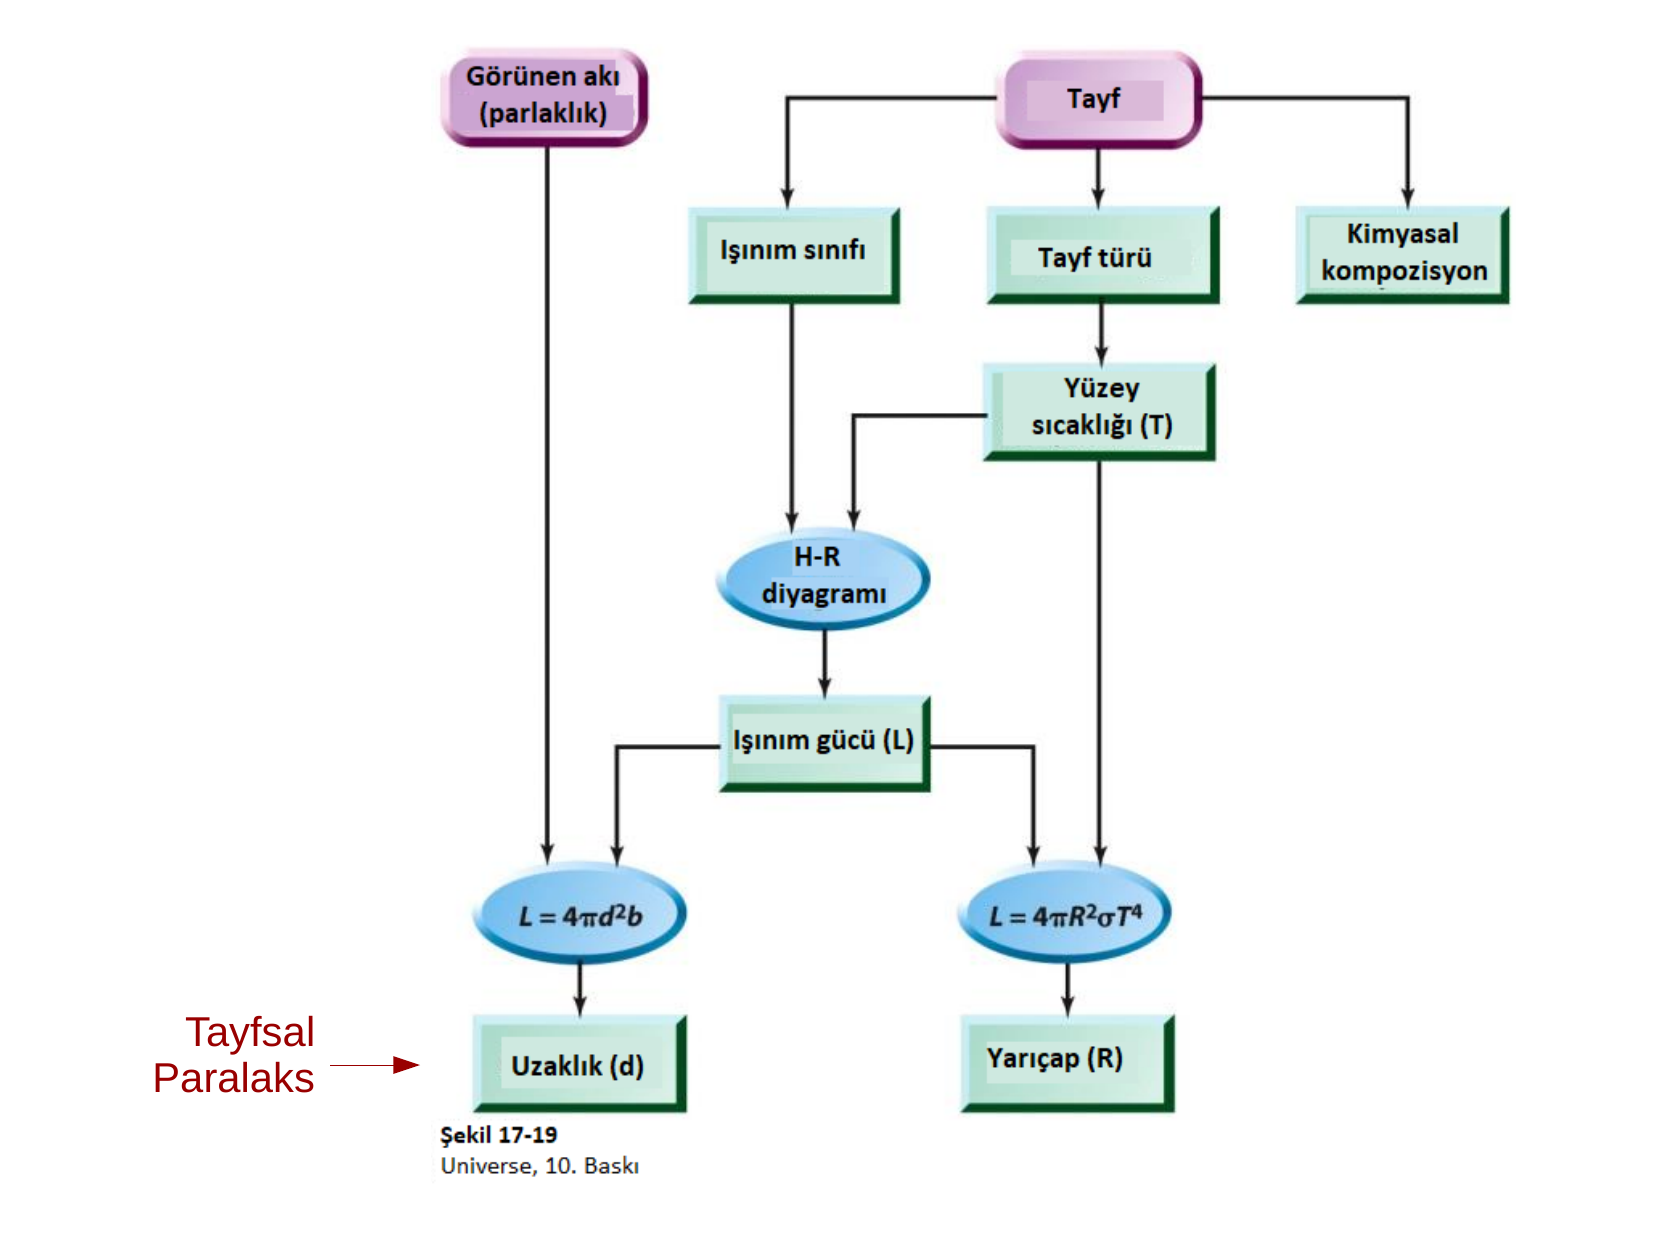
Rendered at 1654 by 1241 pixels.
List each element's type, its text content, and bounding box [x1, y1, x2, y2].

text_box Tayfsal Paralaks [0, 1001, 331, 1111]
picture [431, 44, 1516, 1186]
